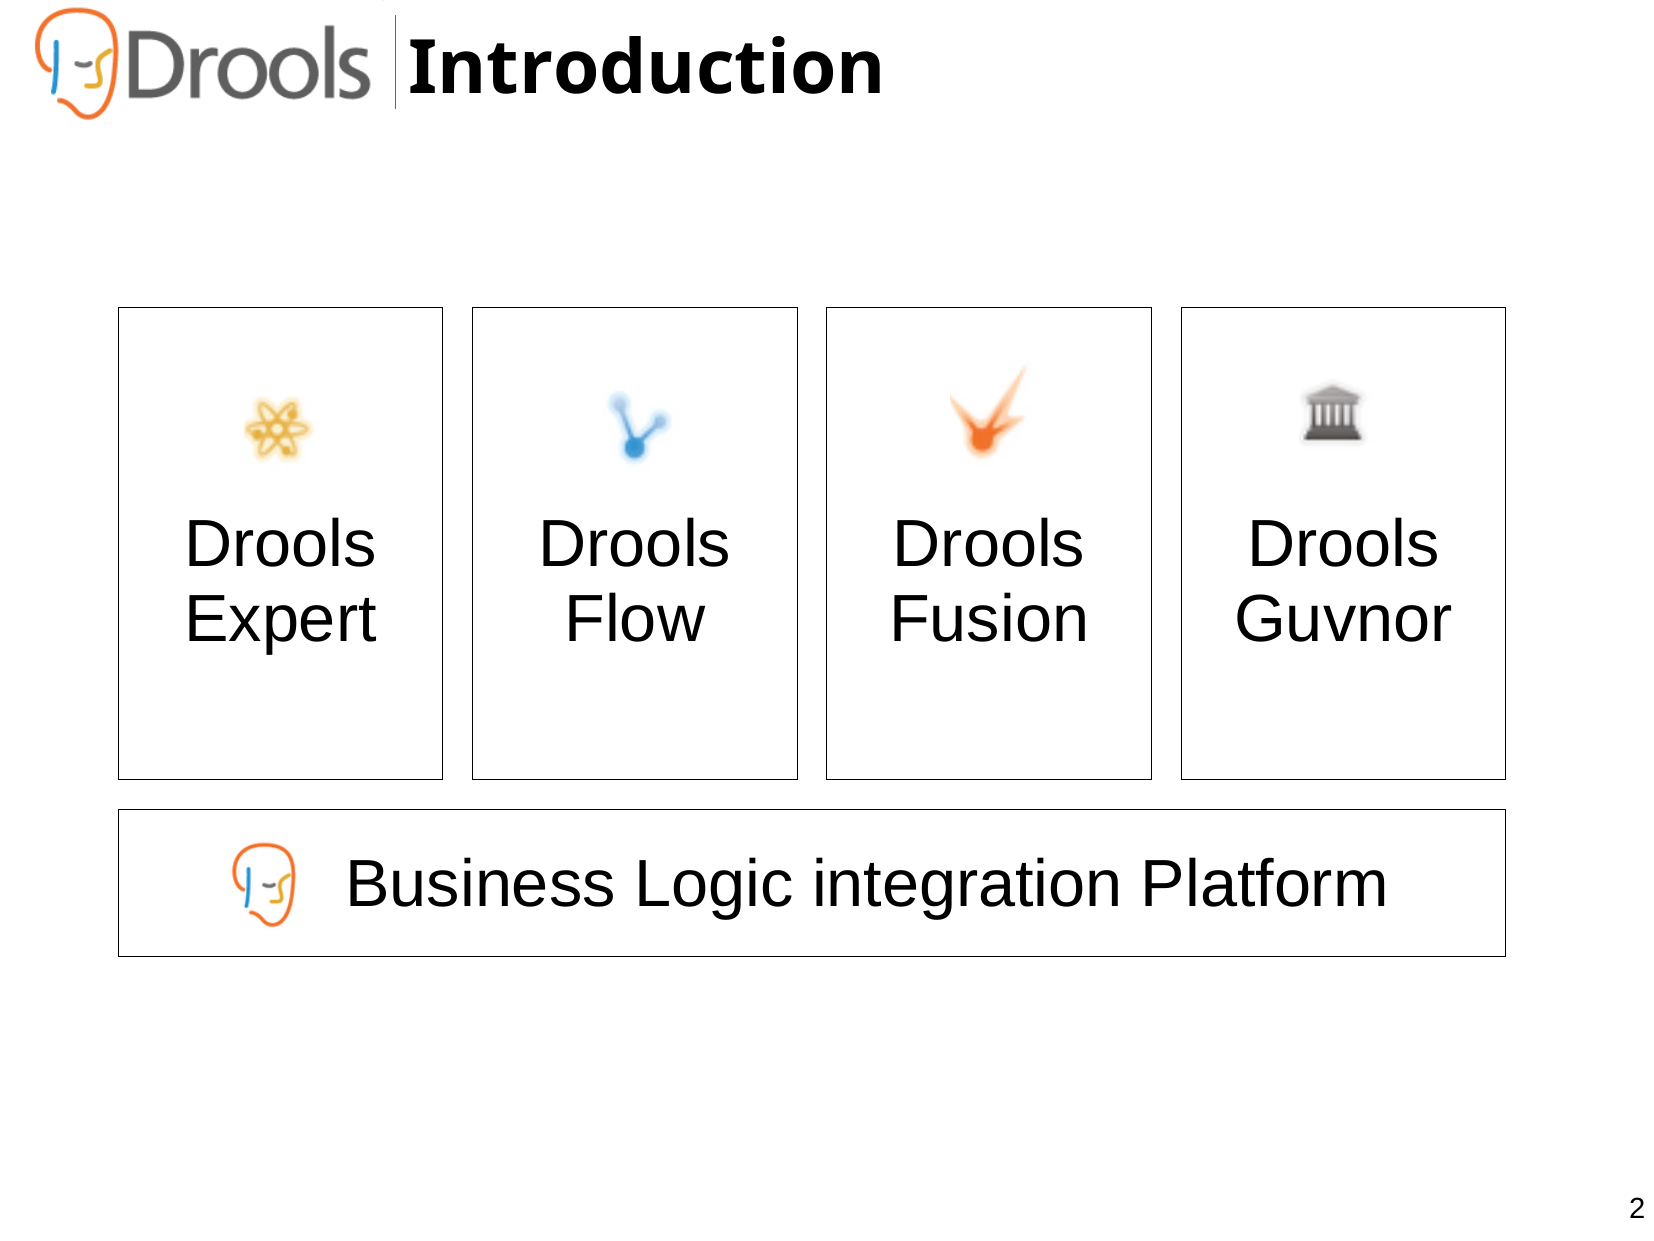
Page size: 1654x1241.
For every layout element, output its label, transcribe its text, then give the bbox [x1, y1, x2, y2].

picture [224, 832, 302, 935]
text_box Business Logic integration Platform [118, 809, 1506, 957]
text_box Drools Fusion [826, 307, 1152, 780]
picture [29, 0, 384, 126]
title Introduction [408, 10, 1625, 119]
text_box Drools Flow [472, 307, 798, 780]
text_box Drools Expert [118, 307, 443, 780]
text_box Drools Guvnor [1181, 307, 1506, 780]
